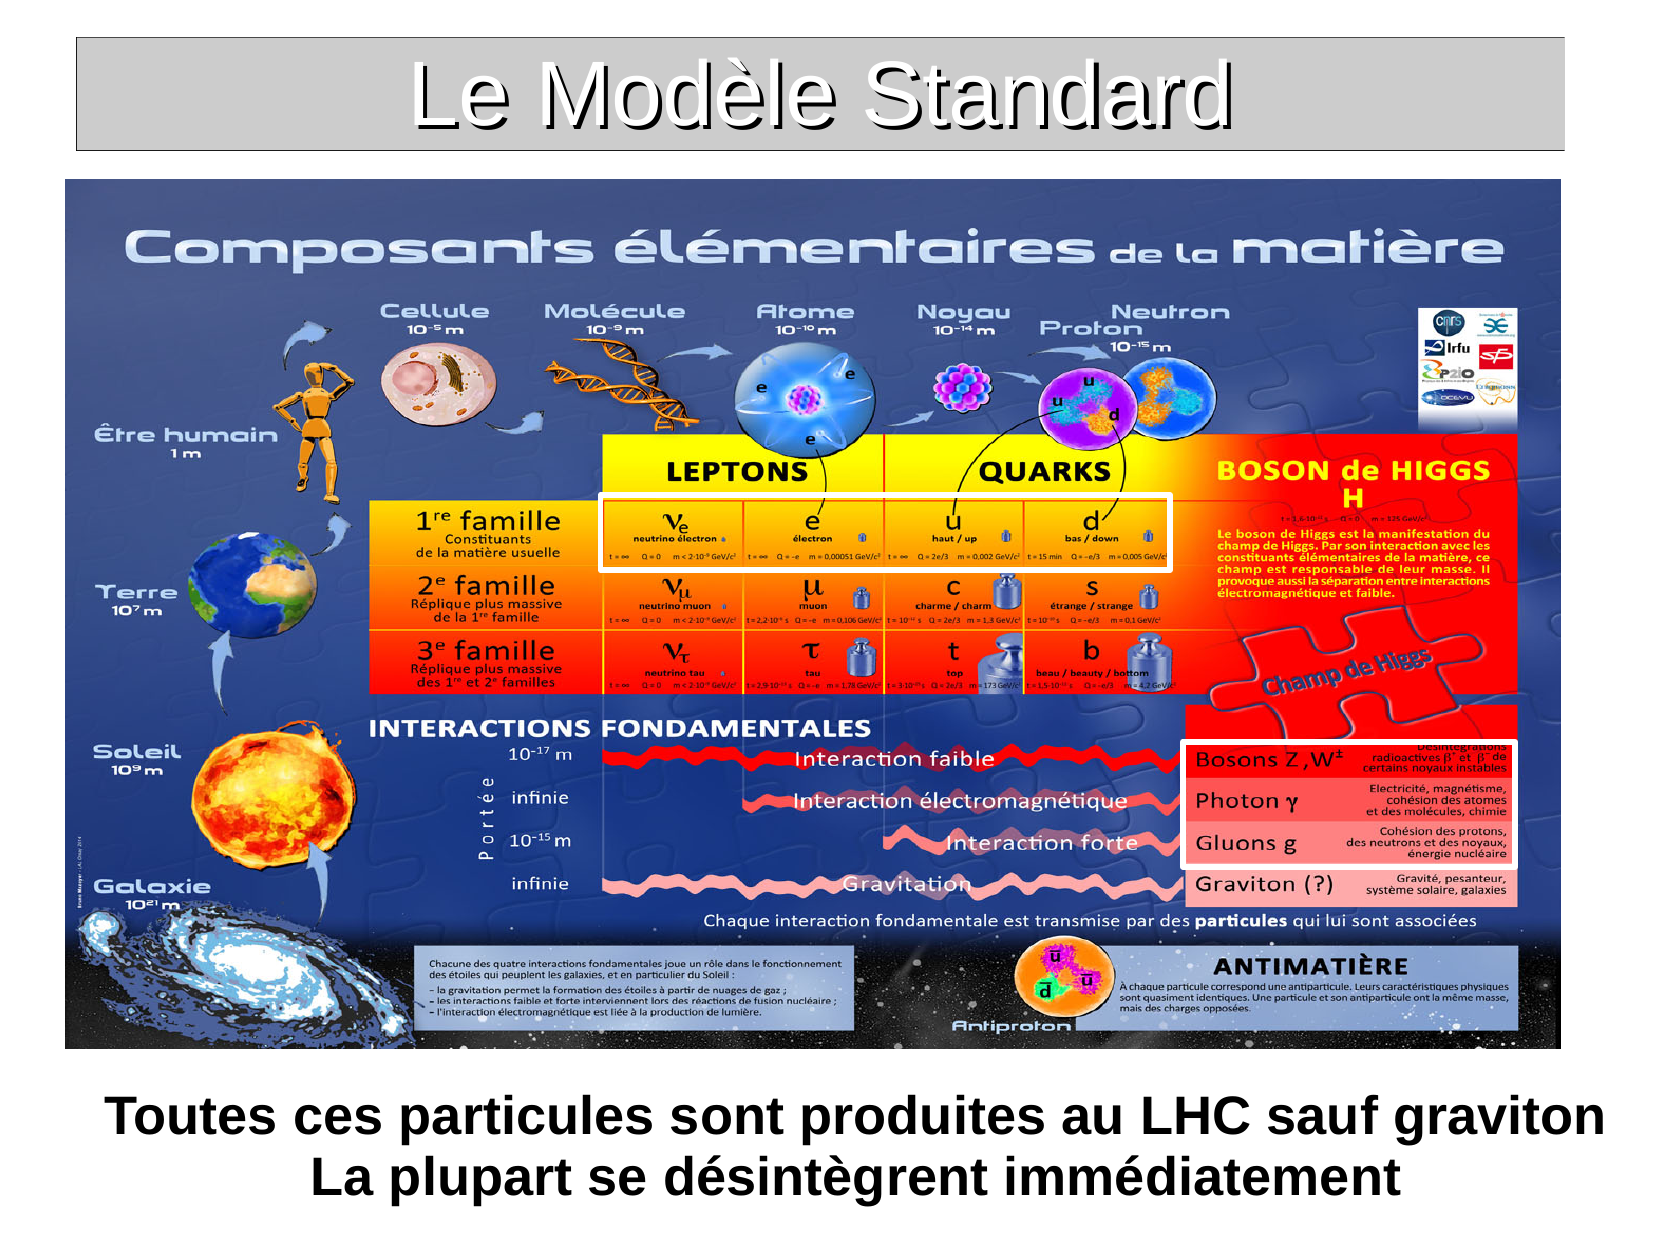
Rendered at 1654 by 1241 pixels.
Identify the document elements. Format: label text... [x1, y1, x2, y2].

text_box Toutes ces particules sont produites au LHC sauf graviton La plupart se désintègrent immédiatement [60, 1078, 1654, 1241]
title Le Modèle Standard [76, 37, 1565, 151]
picture [65, 179, 1561, 1049]
